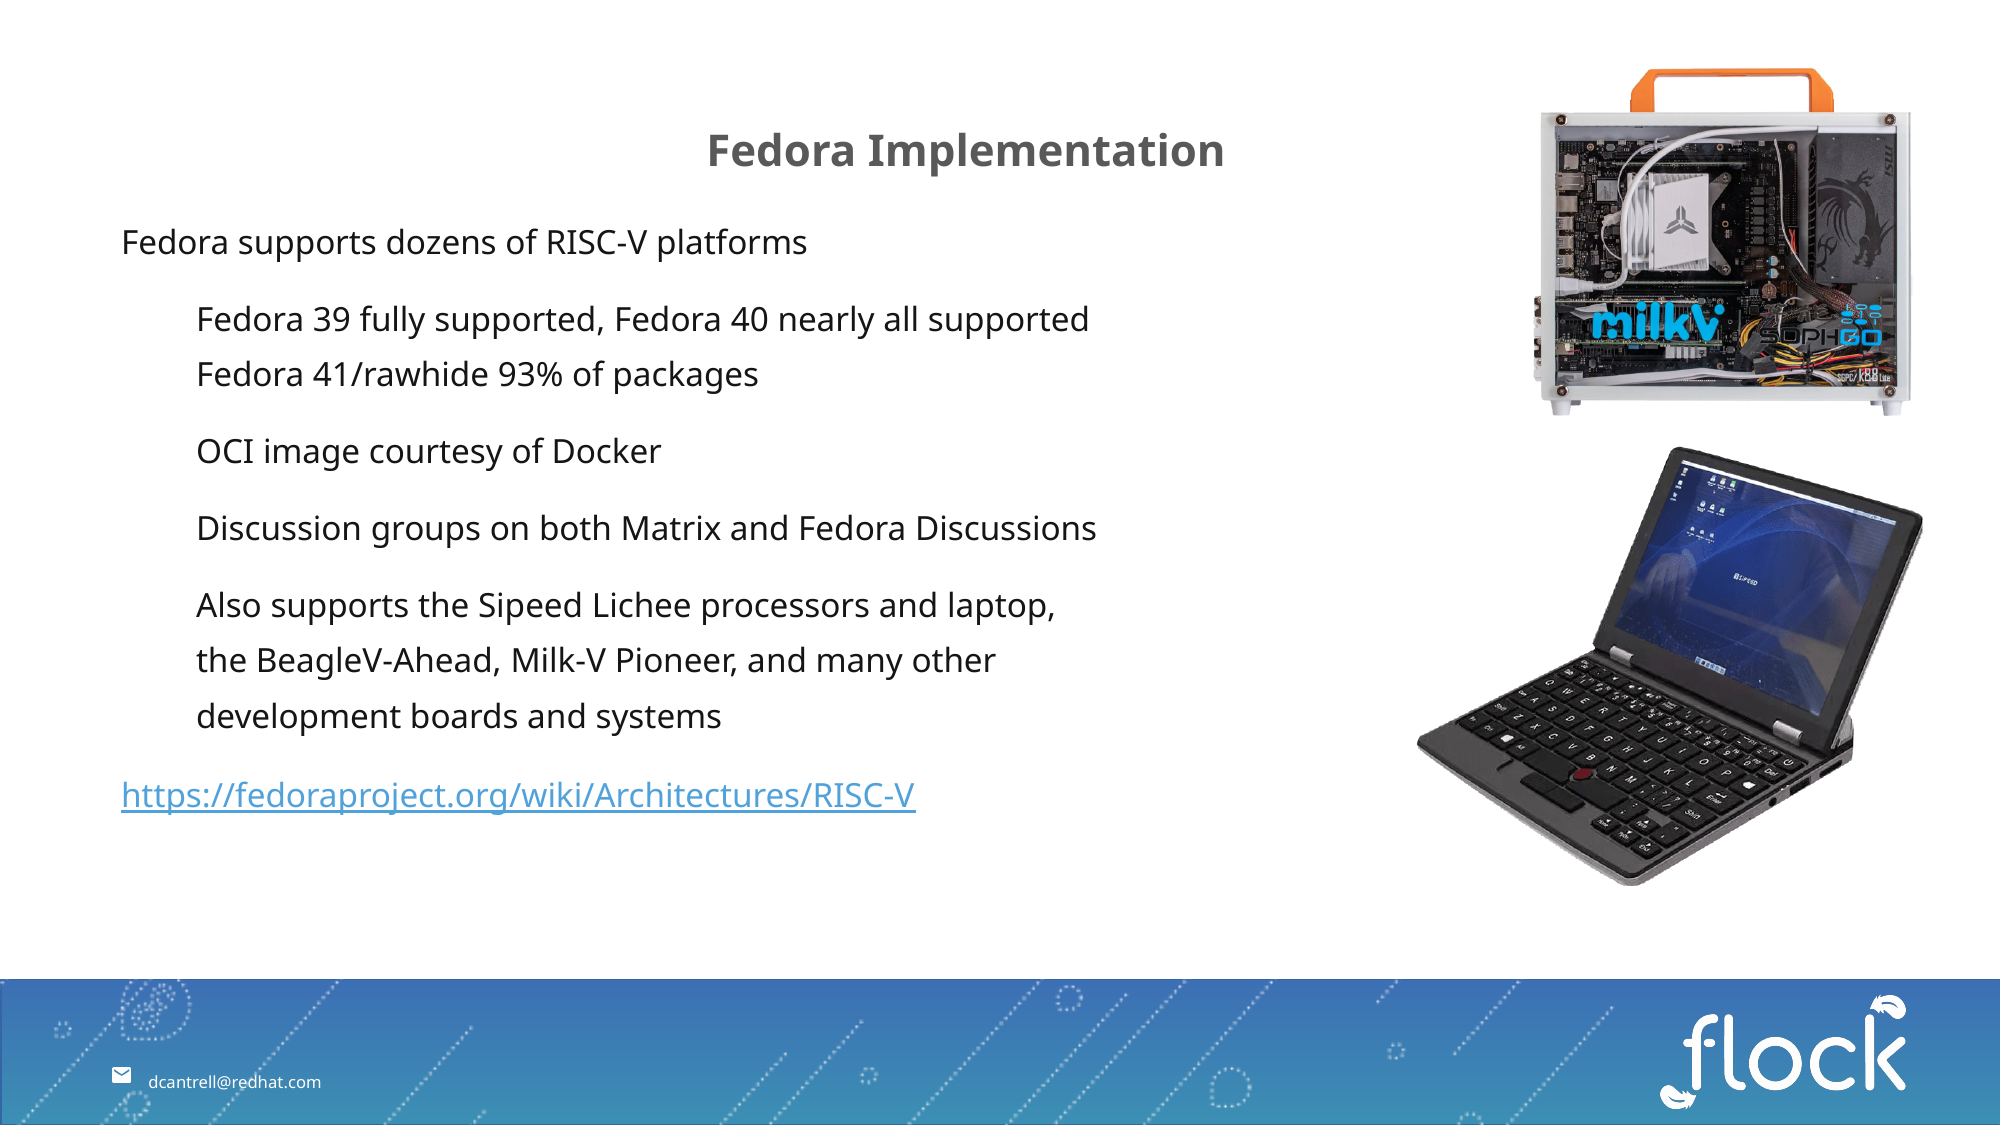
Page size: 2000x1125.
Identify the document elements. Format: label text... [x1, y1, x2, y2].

text_box Fedora Implementation [133, 106, 1525, 196]
list dcantrell@redhat.com [148, 1066, 454, 1093]
picture [1525, 61, 1923, 420]
text_box Fedora supports dozens of RISC-V platforms Fedora 39 fully supported, Fedora 40 nearly all supported Fedora 41/rawhide 93% of packages OCI image courtesy of Docker Discussion groups on both Matrix and Fedora Discussions Also supports the Sipeed Lichee processors and laptop, the BeagleV-Ahead, Milk-V Pioneer, and many other development boards and systems https://fedoraproject.org/wiki/Architectures/RISC-V [105, 190, 1506, 934]
picture [0, 446, 1923, 1125]
